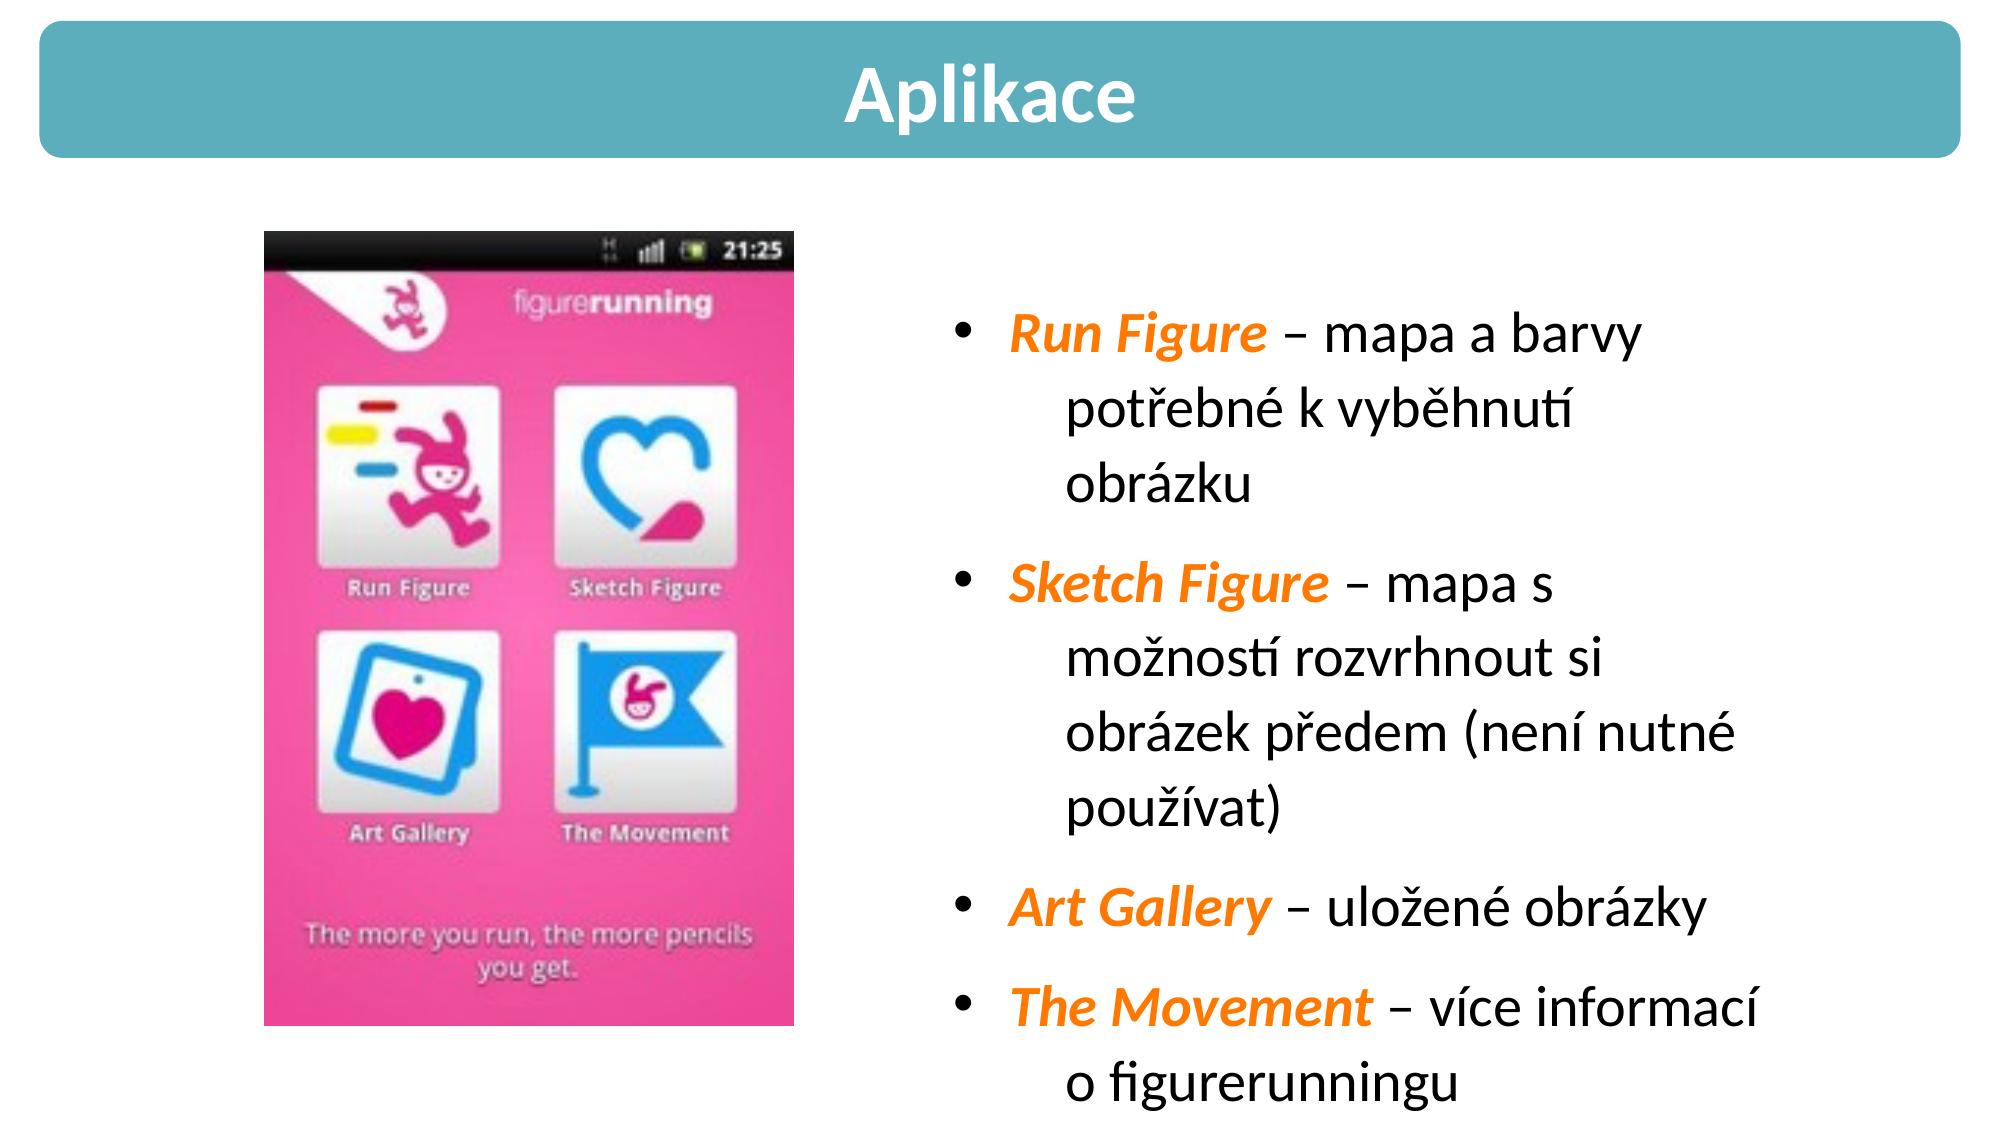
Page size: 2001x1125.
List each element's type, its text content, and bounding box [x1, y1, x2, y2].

picture [264, 231, 794, 1026]
text_box Aplikace [39, 20, 1961, 158]
text_box Run Figure – mapa a barvy potřebné k vyběhnutí obrázku Sketch Figure – mapa s možností rozvrhnout si obrázek předem (není nutné používat) Art Gallery – uložené obrázky The Movement – více informací o figurerunningu [938, 281, 1781, 975]
